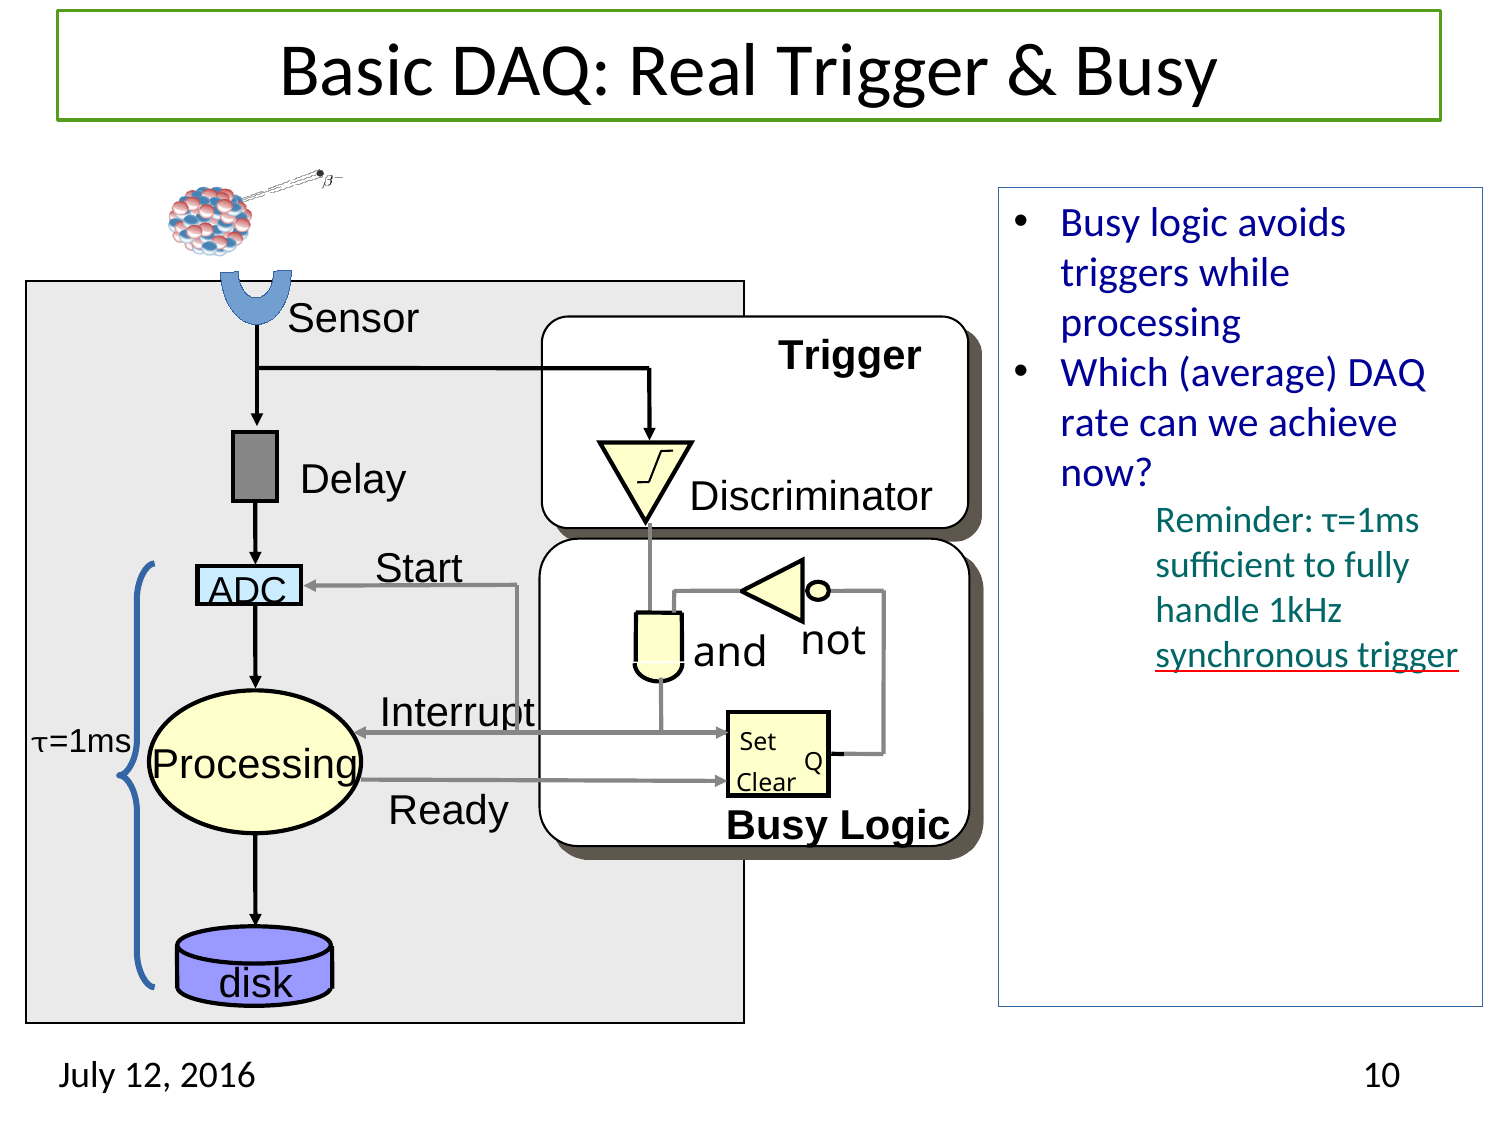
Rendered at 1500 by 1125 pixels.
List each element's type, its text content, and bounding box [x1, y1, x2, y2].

title Basic DAQ: Real Trigger & Busy [57, 10, 1441, 121]
text_box Q [788, 737, 839, 783]
text_box Busy Logic [710, 790, 967, 856]
text_box Processing [148, 690, 362, 834]
text_box Interrupt [519, 677, 551, 730]
text_box Start [359, 533, 478, 599]
picture [167, 152, 345, 259]
text_box not [784, 605, 882, 671]
text_box =1ms [16, 711, 147, 767]
text_box Set [724, 717, 792, 759]
text_box Sensor [271, 283, 435, 349]
text_box and [677, 616, 784, 683]
text_box Delay [284, 444, 422, 510]
text_box Discriminator [674, 461, 949, 527]
text_box Busy logic avoids triggers while processing Which (average) DAQ rate can we achieve now? Reminder: τ=1ms sufficient to fully handle 1kHz synchronous trigger [998, 187, 1483, 1007]
text_box ADC [193, 558, 306, 619]
text_box Ready [372, 775, 525, 841]
text_box Interrupt [364, 677, 551, 743]
text_box Trigger [762, 320, 938, 386]
text_box disk [203, 948, 309, 1014]
text_box [26, 270, 970, 1023]
text_box Clear [720, 759, 812, 790]
text_box Q [807, 754, 819, 768]
